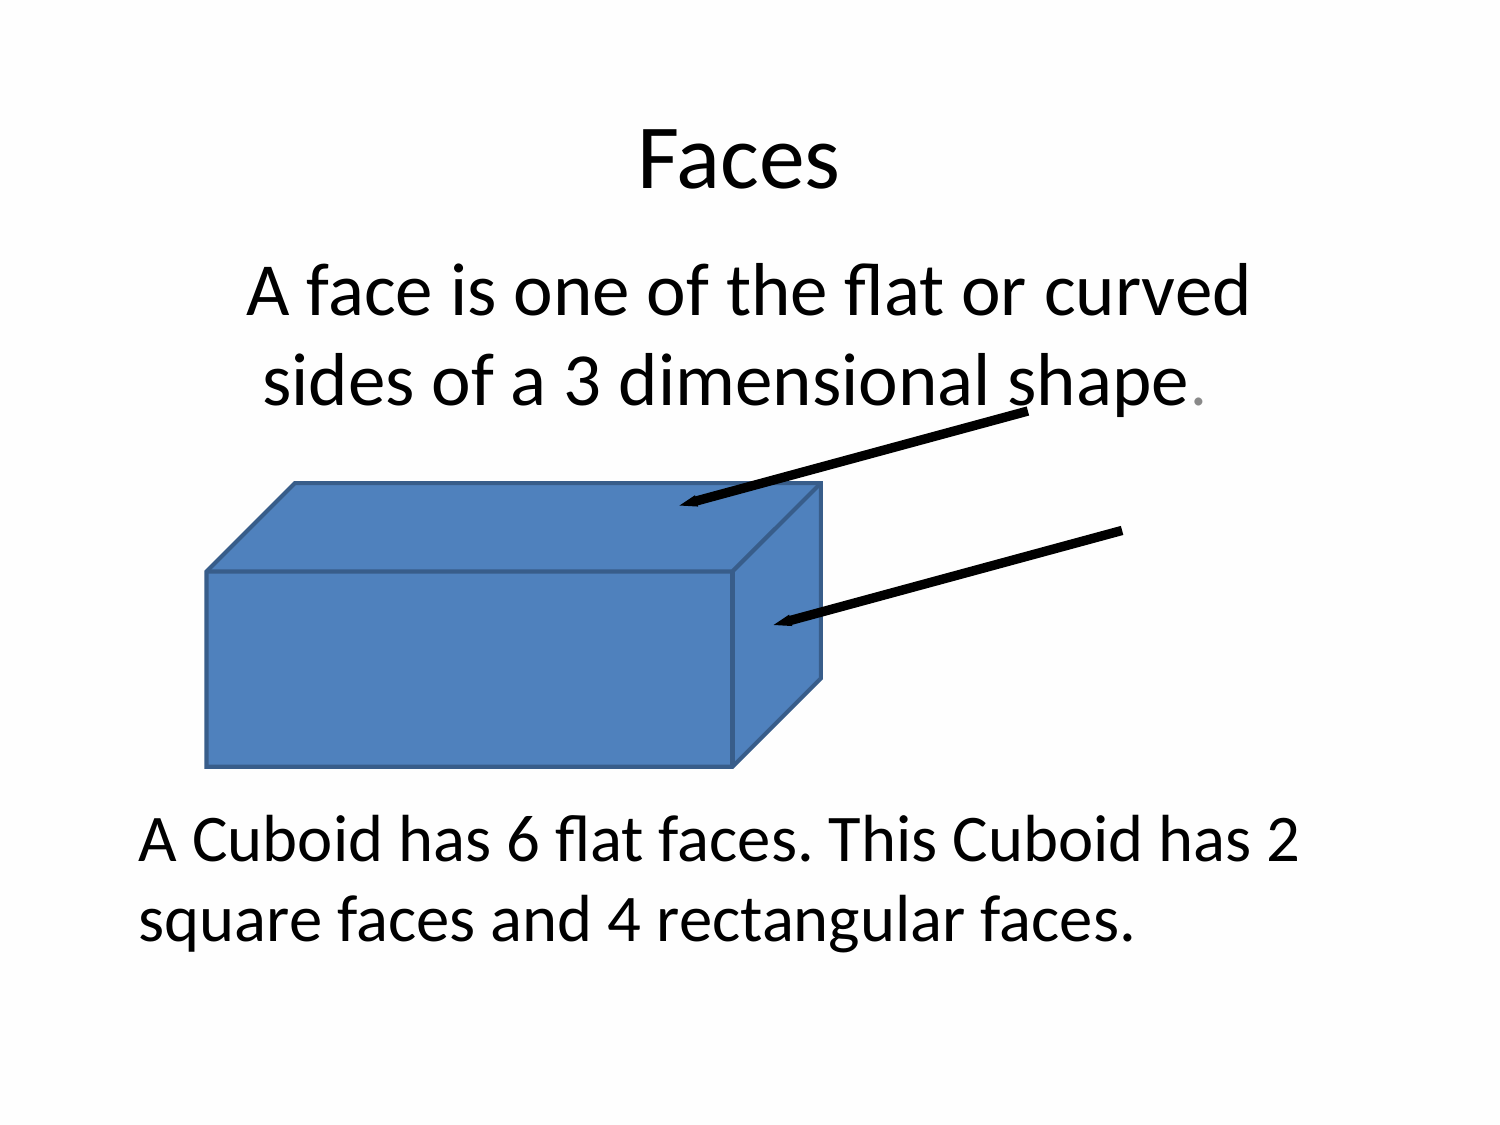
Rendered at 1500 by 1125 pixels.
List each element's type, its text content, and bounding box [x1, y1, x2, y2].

text_box [206, 483, 821, 767]
subtitle A face is one of the flat or curved sides of a 3 dimensional shape. [224, 232, 1275, 521]
title Faces [112, 30, 1388, 273]
text_box A Cuboid has 6 flat faces. This Cuboid has 2 square faces and 4 rectangular faces. [123, 786, 1329, 964]
